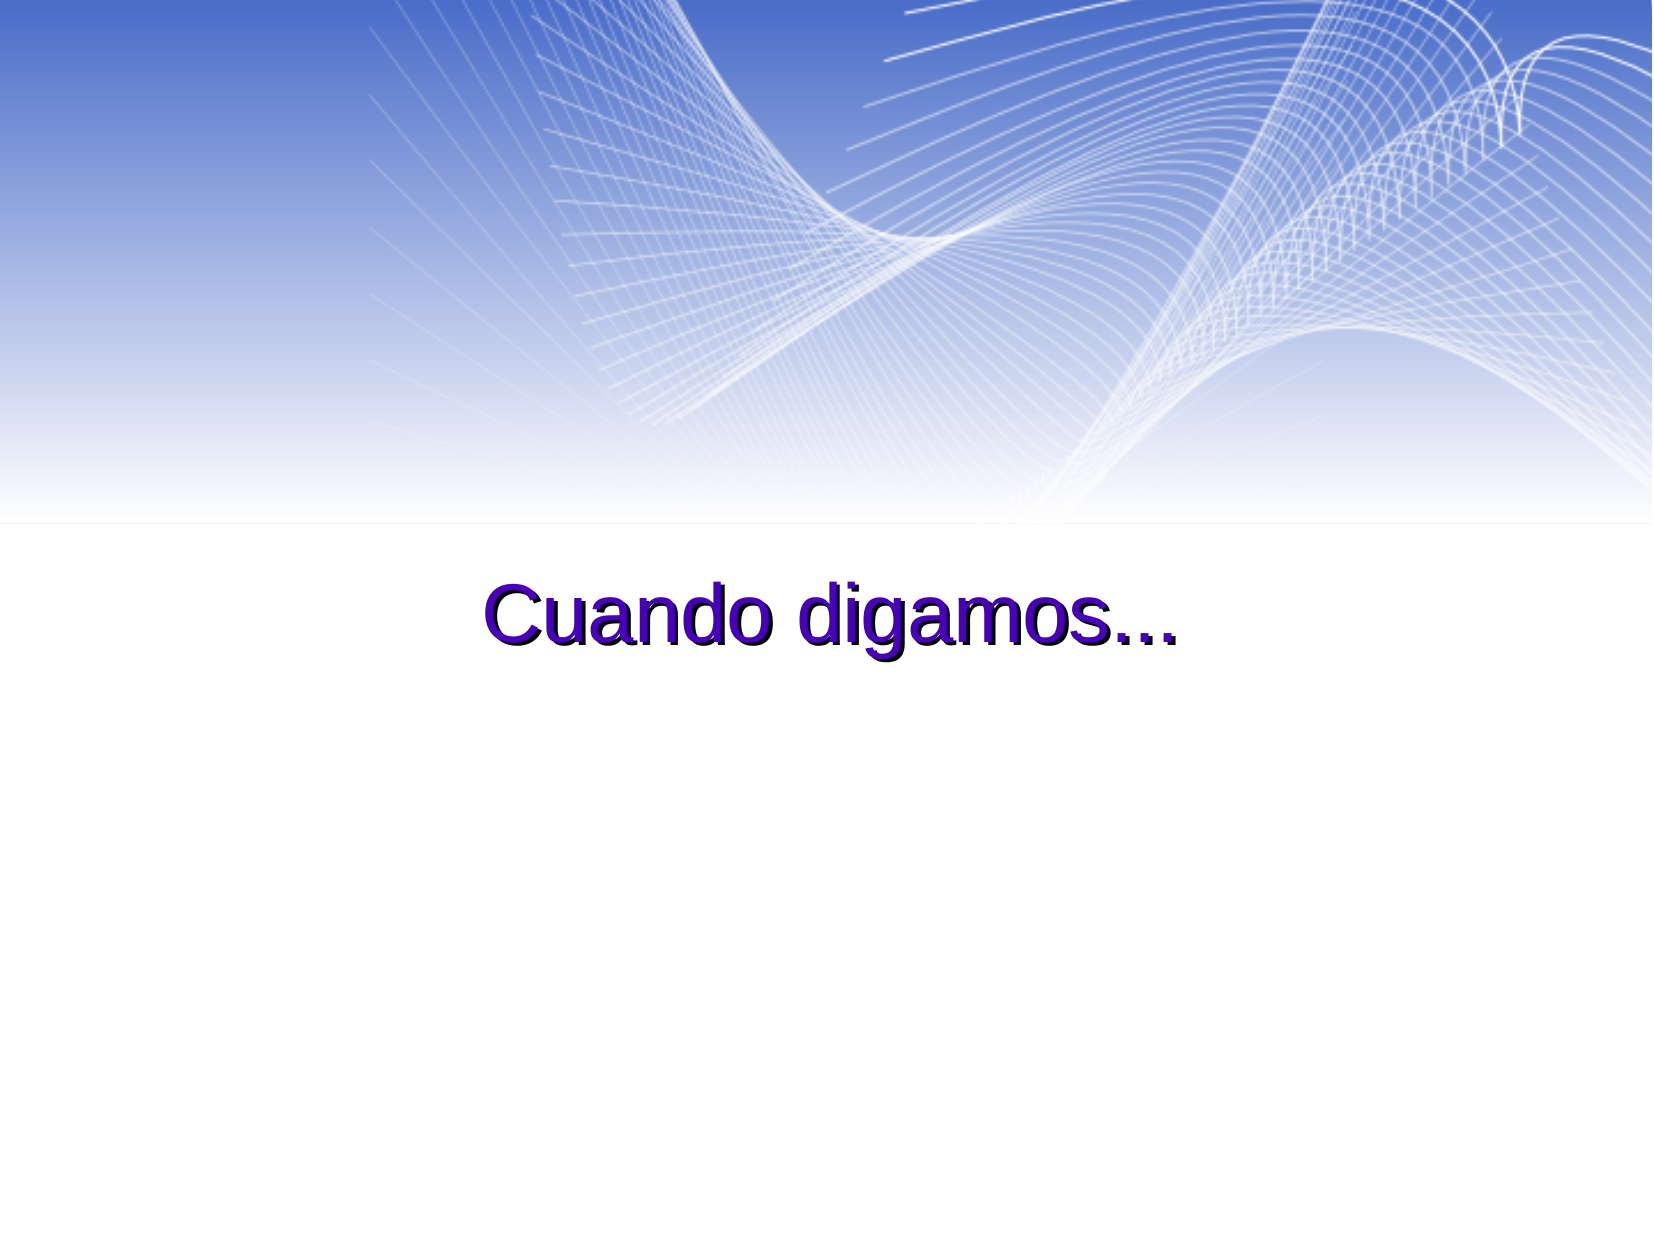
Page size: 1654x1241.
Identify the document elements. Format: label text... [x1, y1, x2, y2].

picture [369, 0, 1654, 1126]
title Cuando digamos... [87, 514, 1576, 713]
